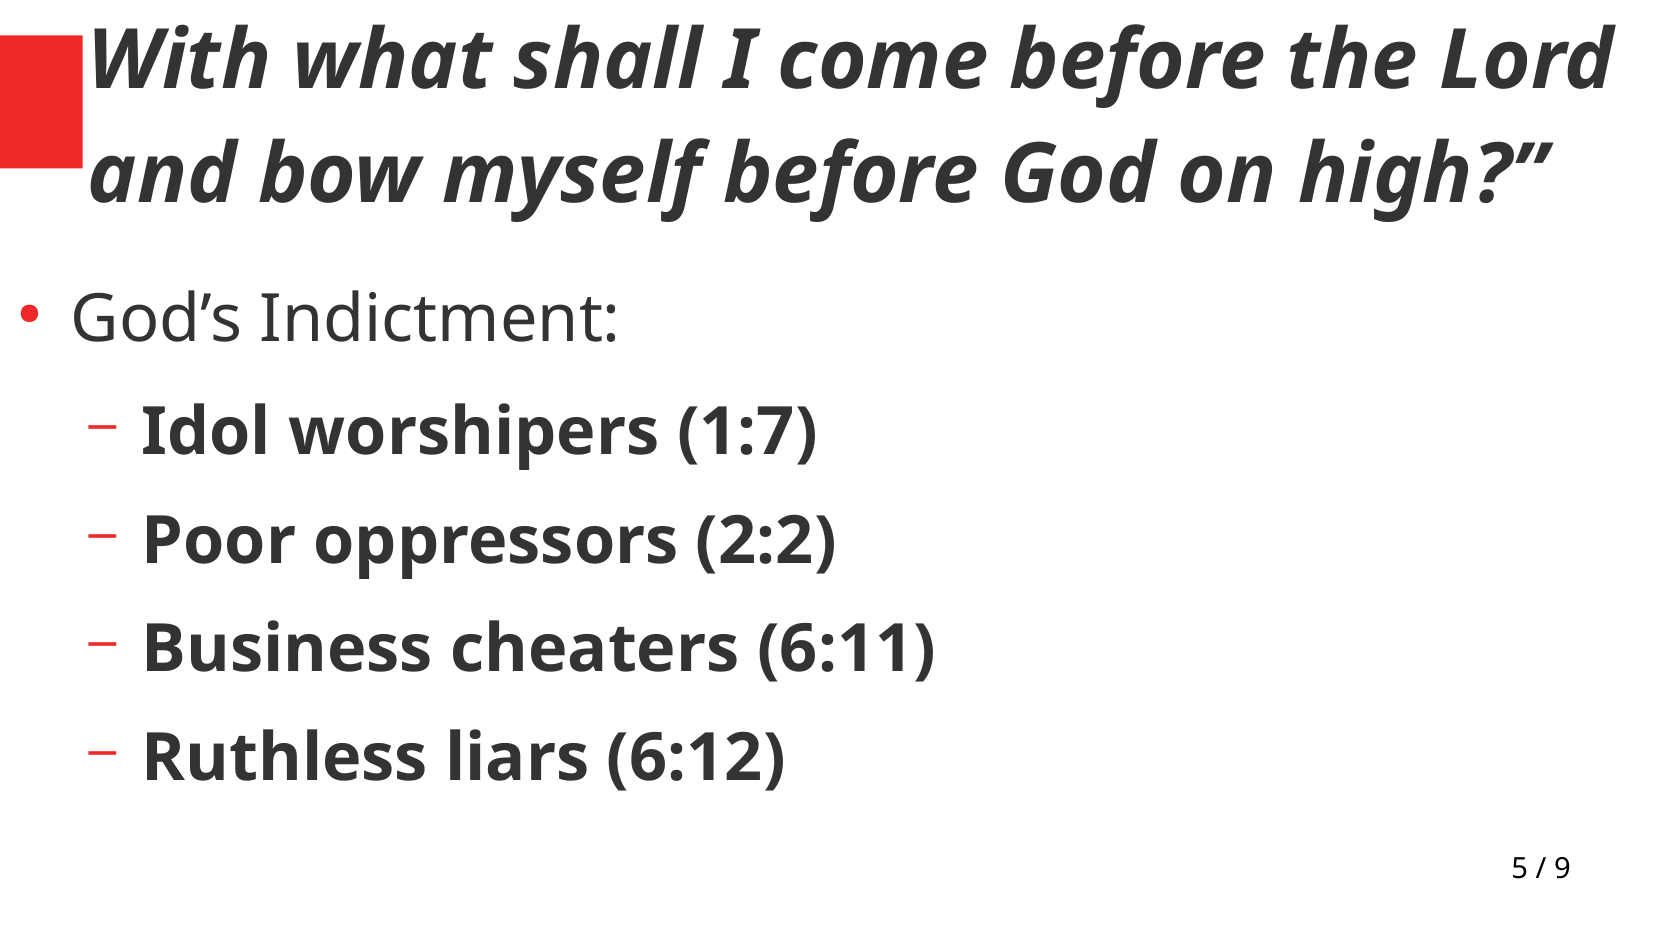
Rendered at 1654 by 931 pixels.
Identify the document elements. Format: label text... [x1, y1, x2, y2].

title With what shall I come before the Lord and bow myself before God on high?” [87, 0, 1633, 270]
list God’s Indictment: Idol worshipers (1:7) Poor oppressors (2:2) Business cheaters (6:11) Ruthless liars (6:12) [0, 270, 1654, 811]
